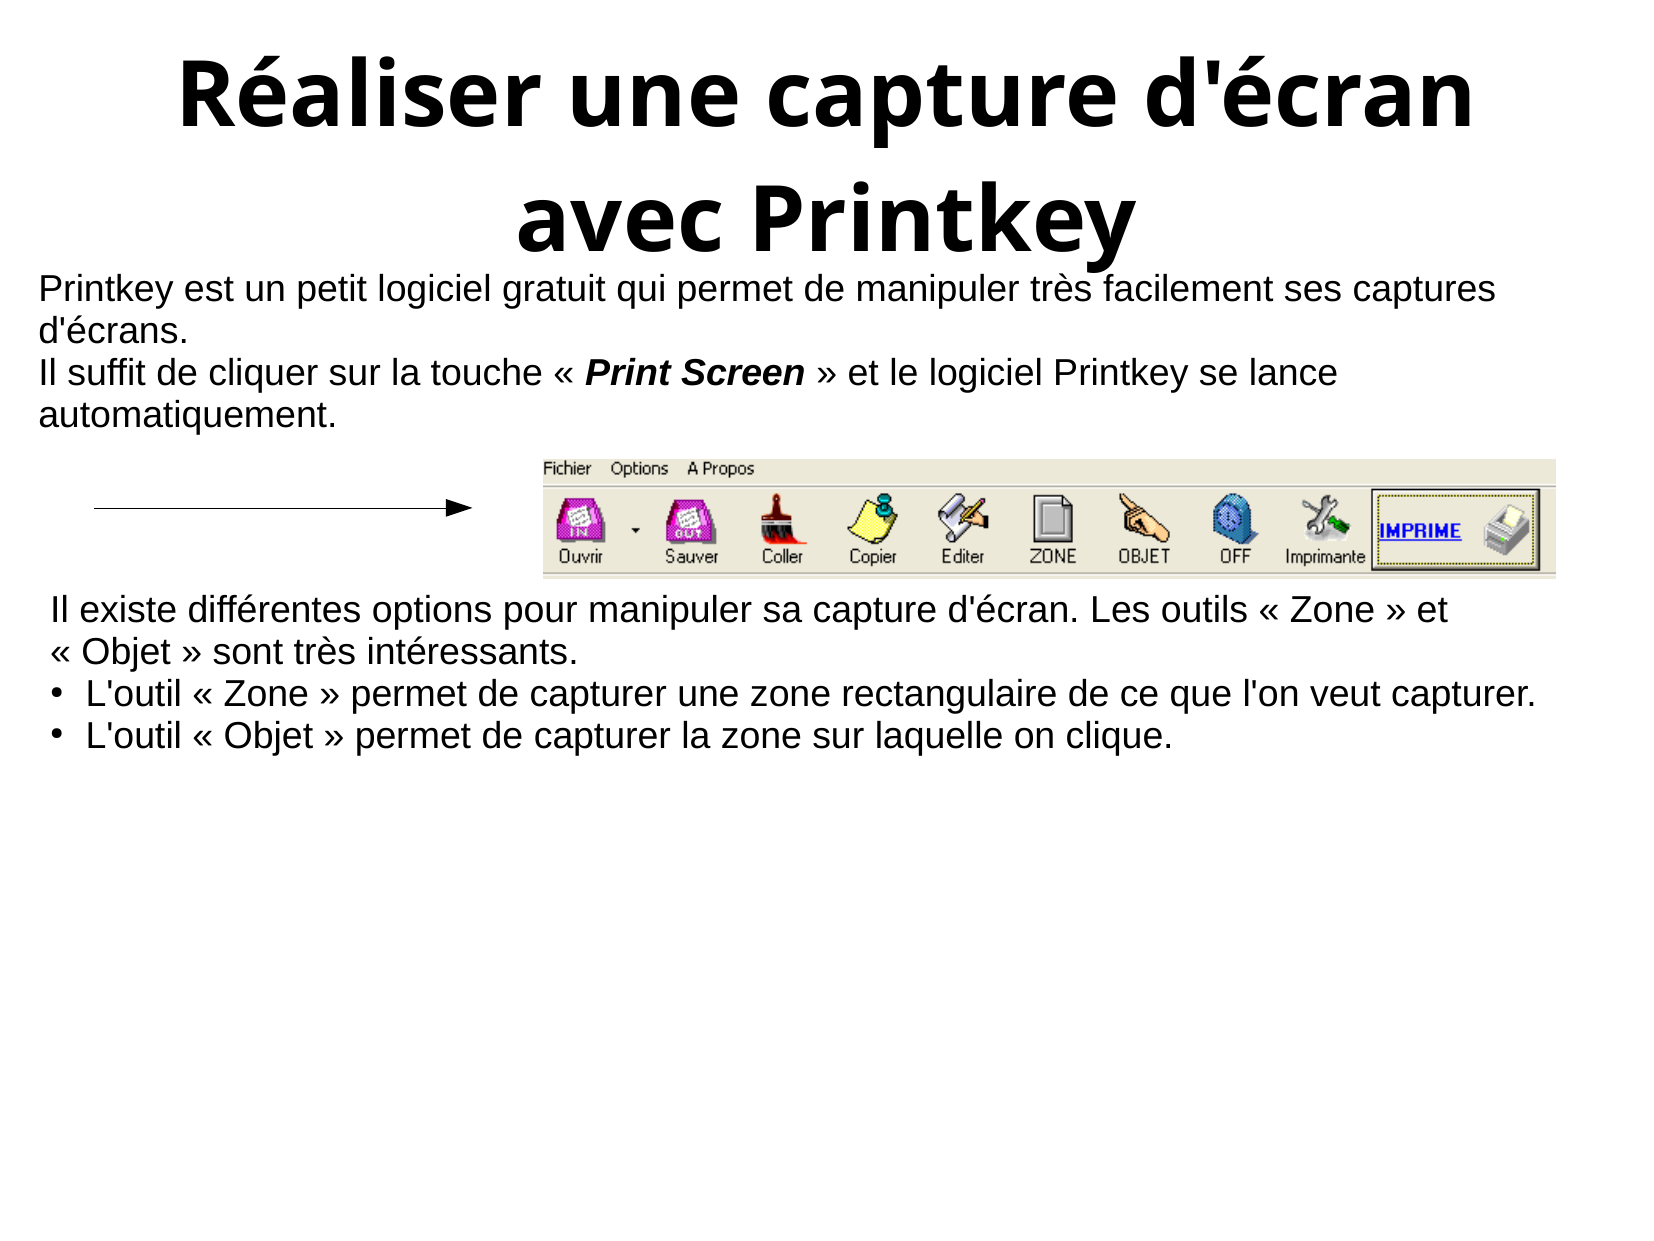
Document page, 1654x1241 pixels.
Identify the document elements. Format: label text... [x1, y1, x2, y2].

picture [543, 459, 1556, 579]
text_box Printkey est un petit logiciel gratuit qui permet de manipuler très facilement ses captures d'écrans. Il suffit de cliquer sur la touche « Print Screen » et le logiciel Printkey se lance automatiquement. [23, 259, 1607, 486]
text_box Il existe différentes options pour manipuler sa capture d'écran. Les outils « Zone » et « Objet » sont très intéressants. L'outil « Zone » permet de capturer une zone rectangulaire de ce que l'on veut capturer. L'outil « Objet » permet de capturer la zone sur laquelle on clique. [35, 580, 1583, 849]
title Réaliser une capture d'écran avec Printkey [82, 49, 1571, 257]
